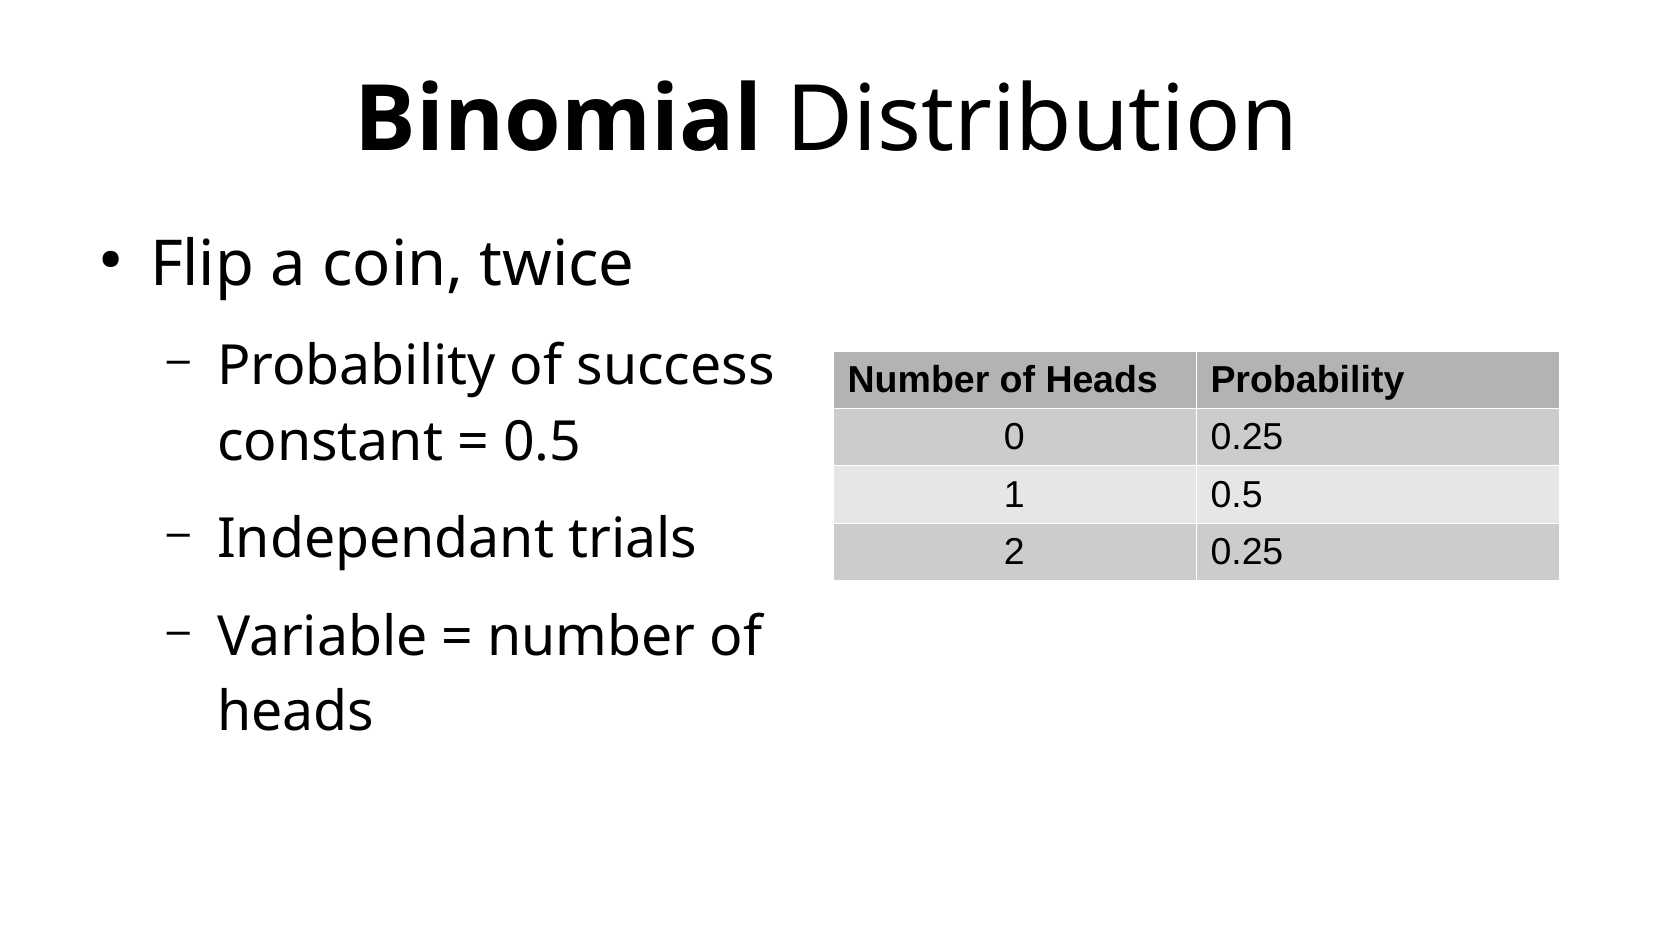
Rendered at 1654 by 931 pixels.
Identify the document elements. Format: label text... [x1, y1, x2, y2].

table_cell 0 [834, 409, 1196, 465]
table_header Number of Heads [834, 352, 1196, 408]
table_cell 0.5 [1197, 466, 1559, 523]
table_cell 0.25 [1197, 524, 1559, 580]
list Flip a coin, twice Probability of success constant = 0.5 Independant trials Variable = number of heads [82, 217, 809, 758]
title Binomial Distribution [82, 37, 1571, 193]
table_cell 2 [834, 524, 1196, 580]
table_cell 1 [834, 466, 1196, 523]
table_header Probability [1197, 352, 1559, 408]
table_cell 0.25 [1197, 409, 1559, 465]
